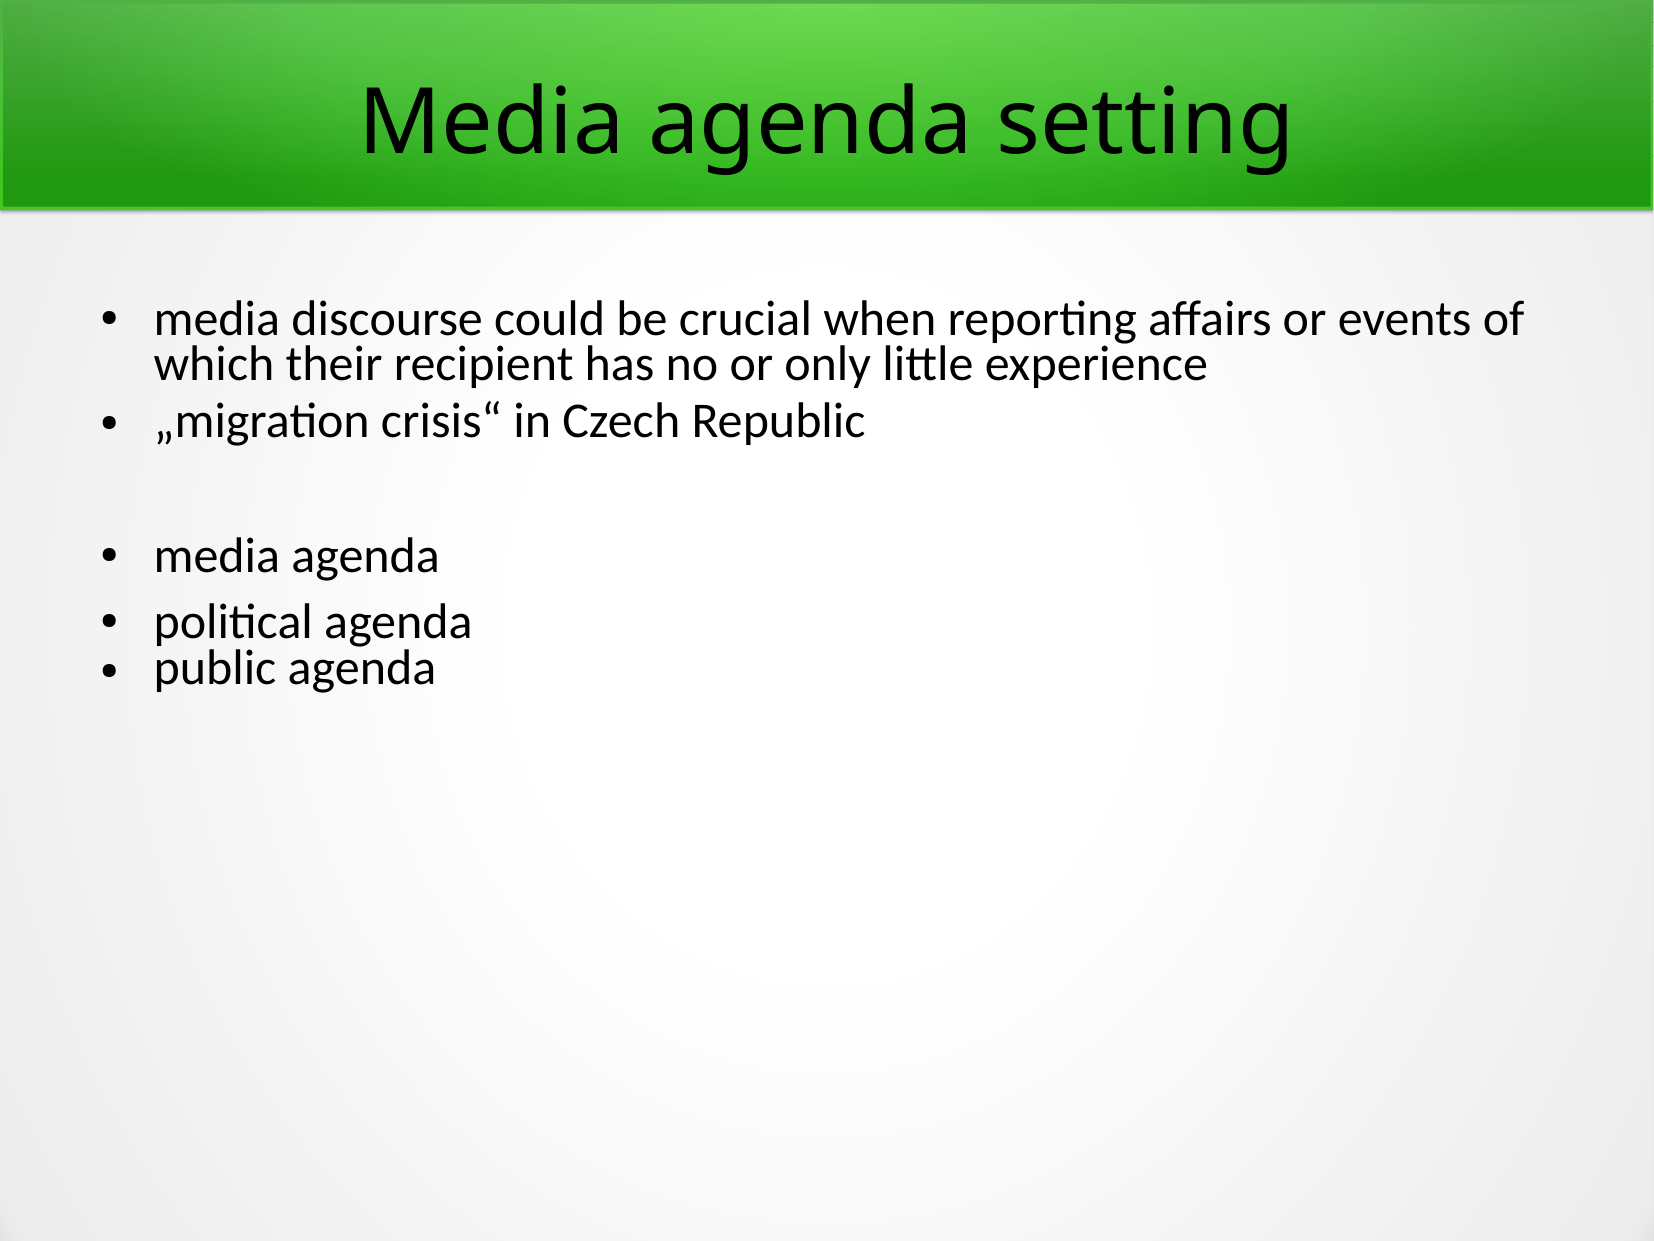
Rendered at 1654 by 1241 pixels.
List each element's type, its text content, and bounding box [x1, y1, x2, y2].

title Media agenda setting [82, 47, 1571, 189]
list media discourse could be crucial when reporting affairs or events of which their recipient has no or only little experience „migration crisis“ in Czech Republic media agenda political agenda public agenda [82, 299, 1571, 1019]
